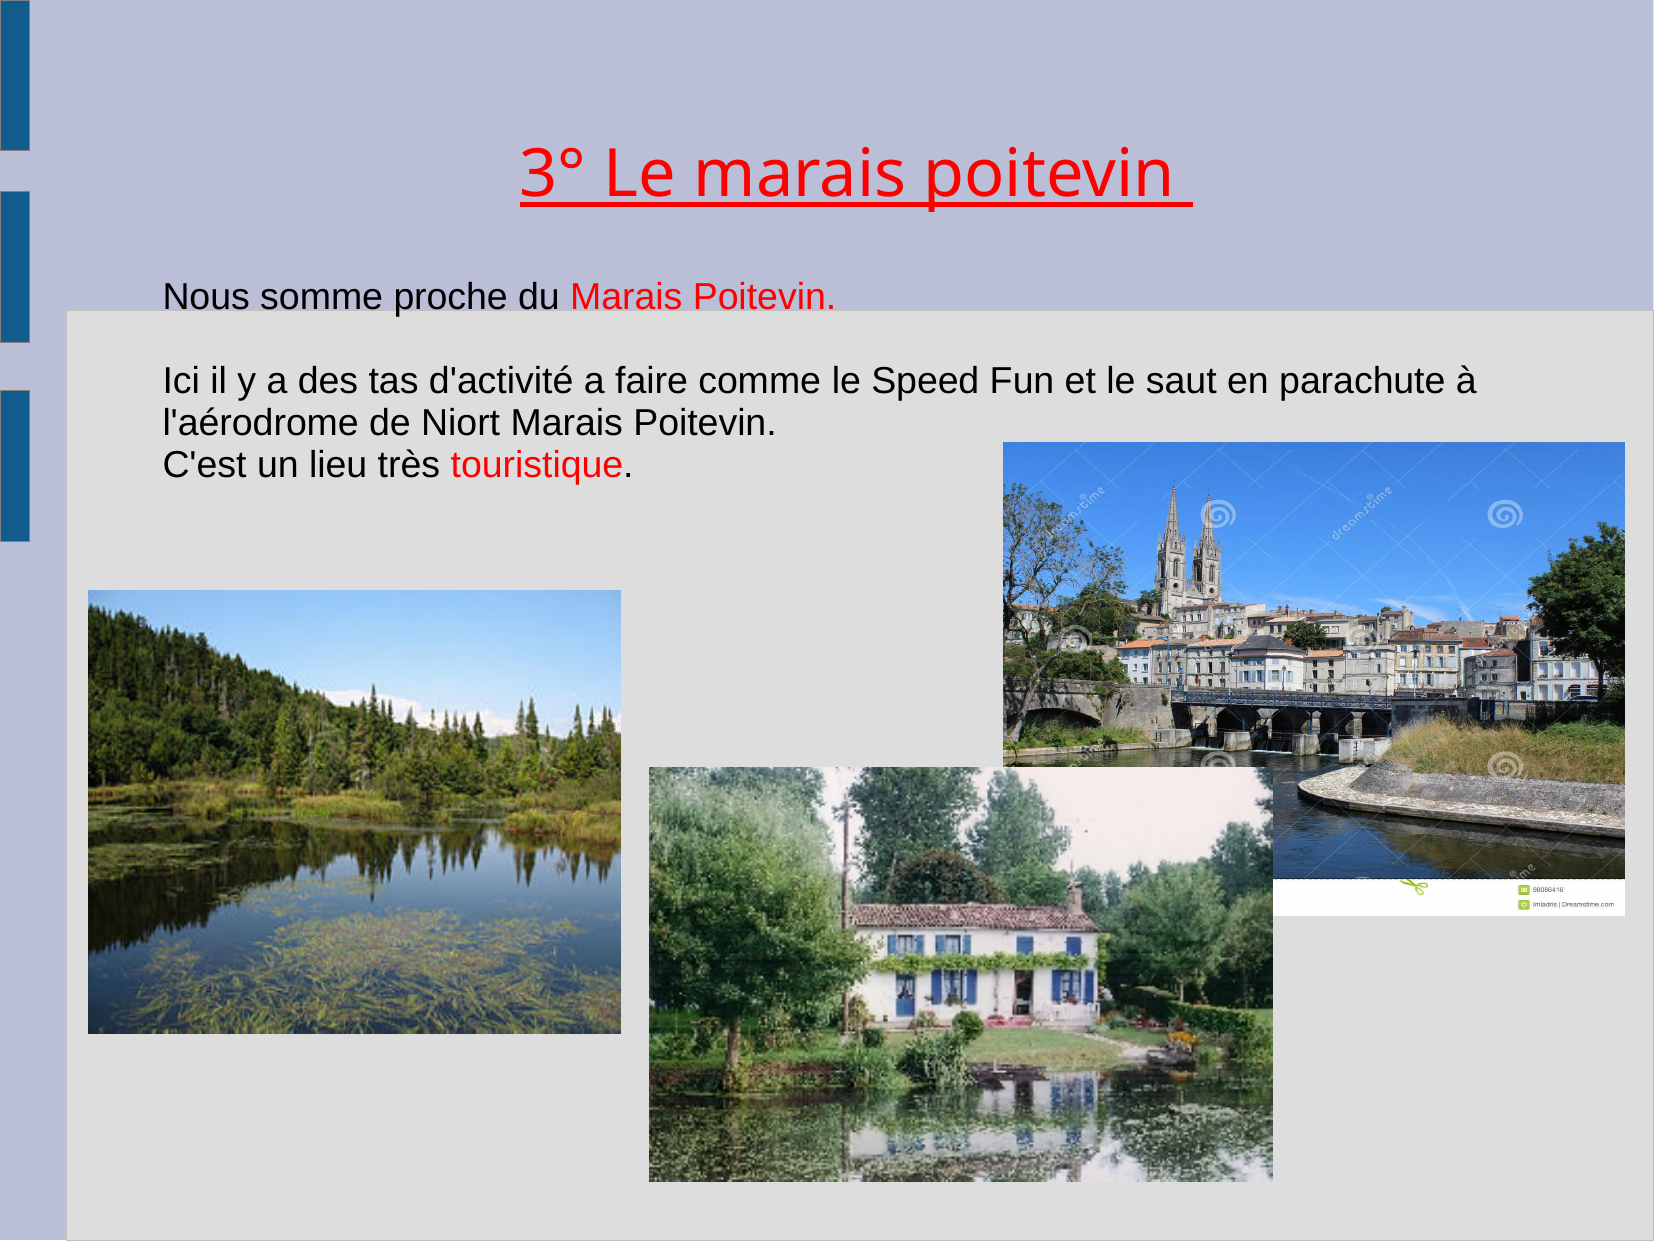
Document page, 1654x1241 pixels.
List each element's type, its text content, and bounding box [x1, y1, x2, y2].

picture [88, 590, 621, 1034]
text_box Nous somme proche du Marais Poitevin. Ici il y a des tas d'activité a faire comme le Speed Fun et le saut en parachute à l'aérodrome de Niort Marais Poitevin. C'est un lieu très touristique. [147, 267, 1565, 536]
picture [649, 442, 1625, 1182]
text_box 3° Le marais poitevin [147, 118, 1565, 214]
